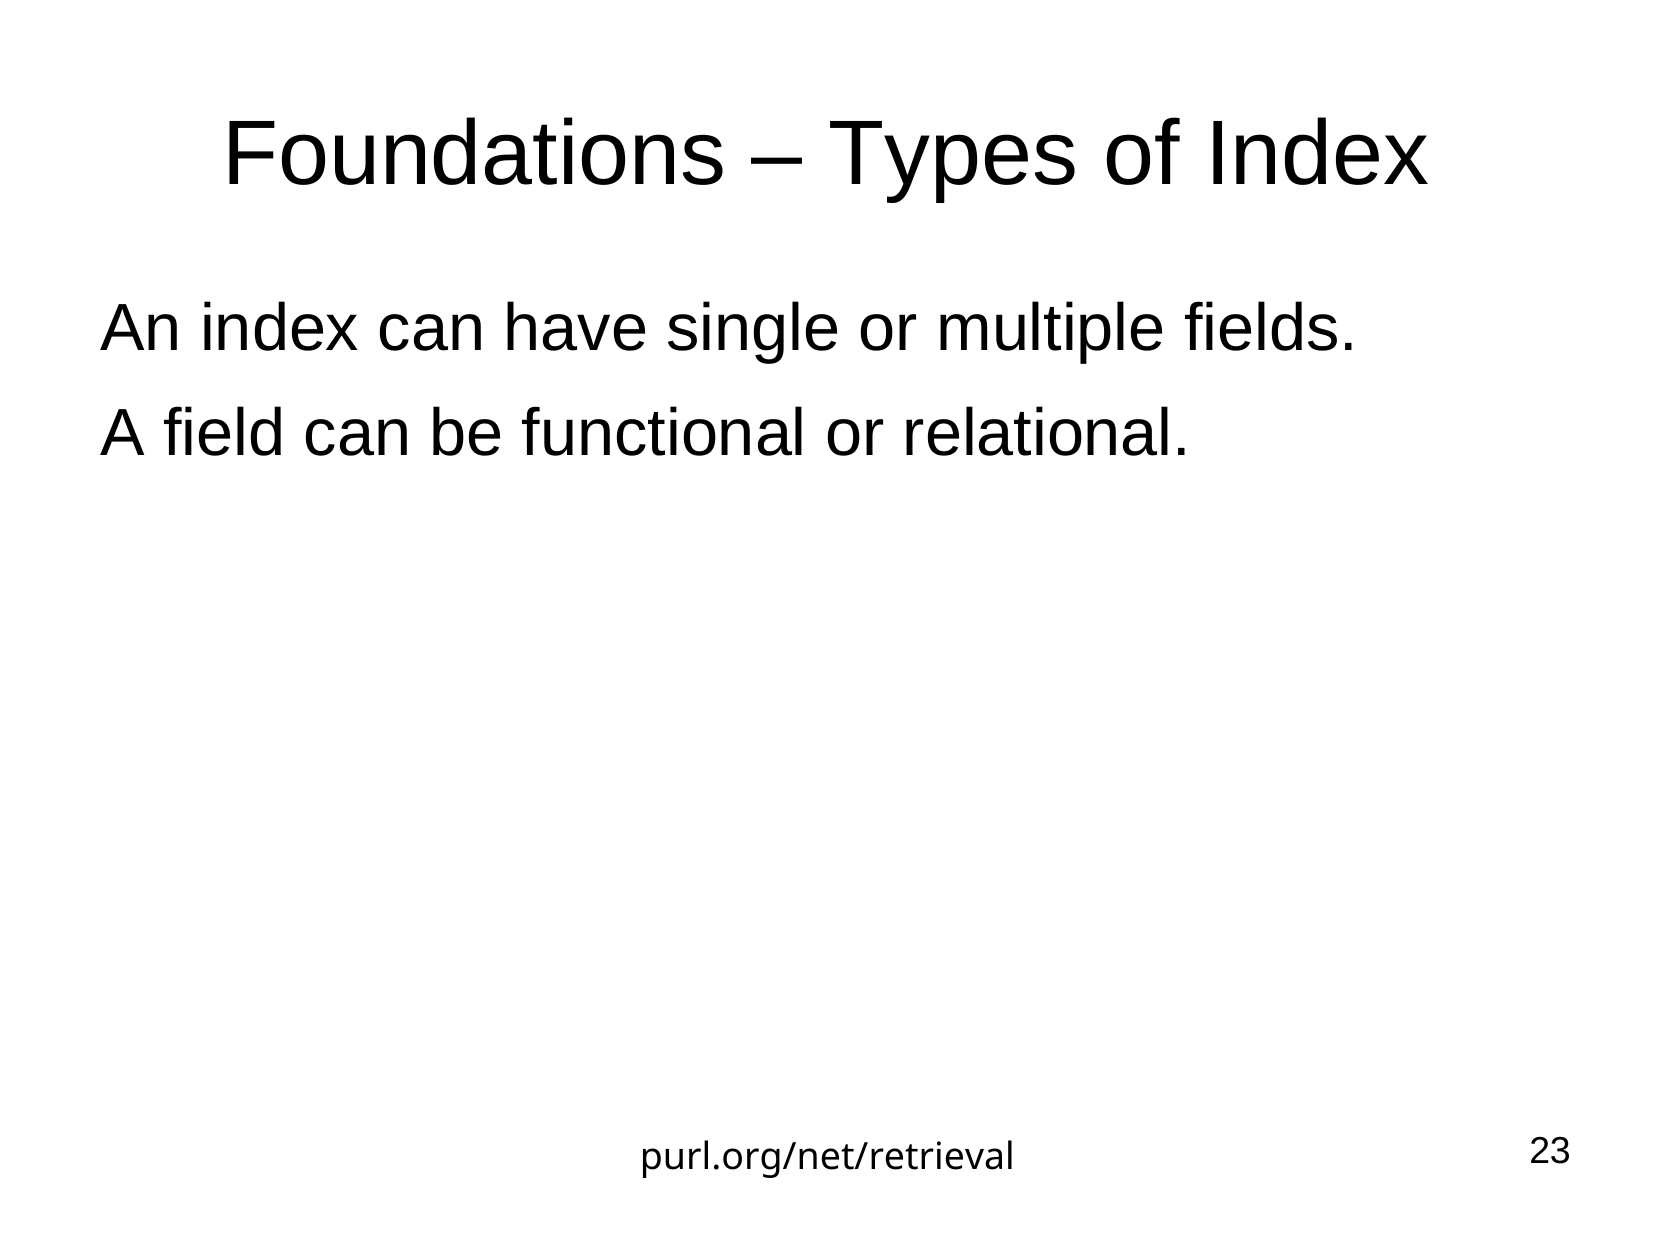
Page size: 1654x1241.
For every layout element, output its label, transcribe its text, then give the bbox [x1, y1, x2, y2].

title Foundations – Types of Index [82, 49, 1571, 257]
list An index can have single or multiple fields. A field can be functional or relational. [82, 290, 1571, 1109]
